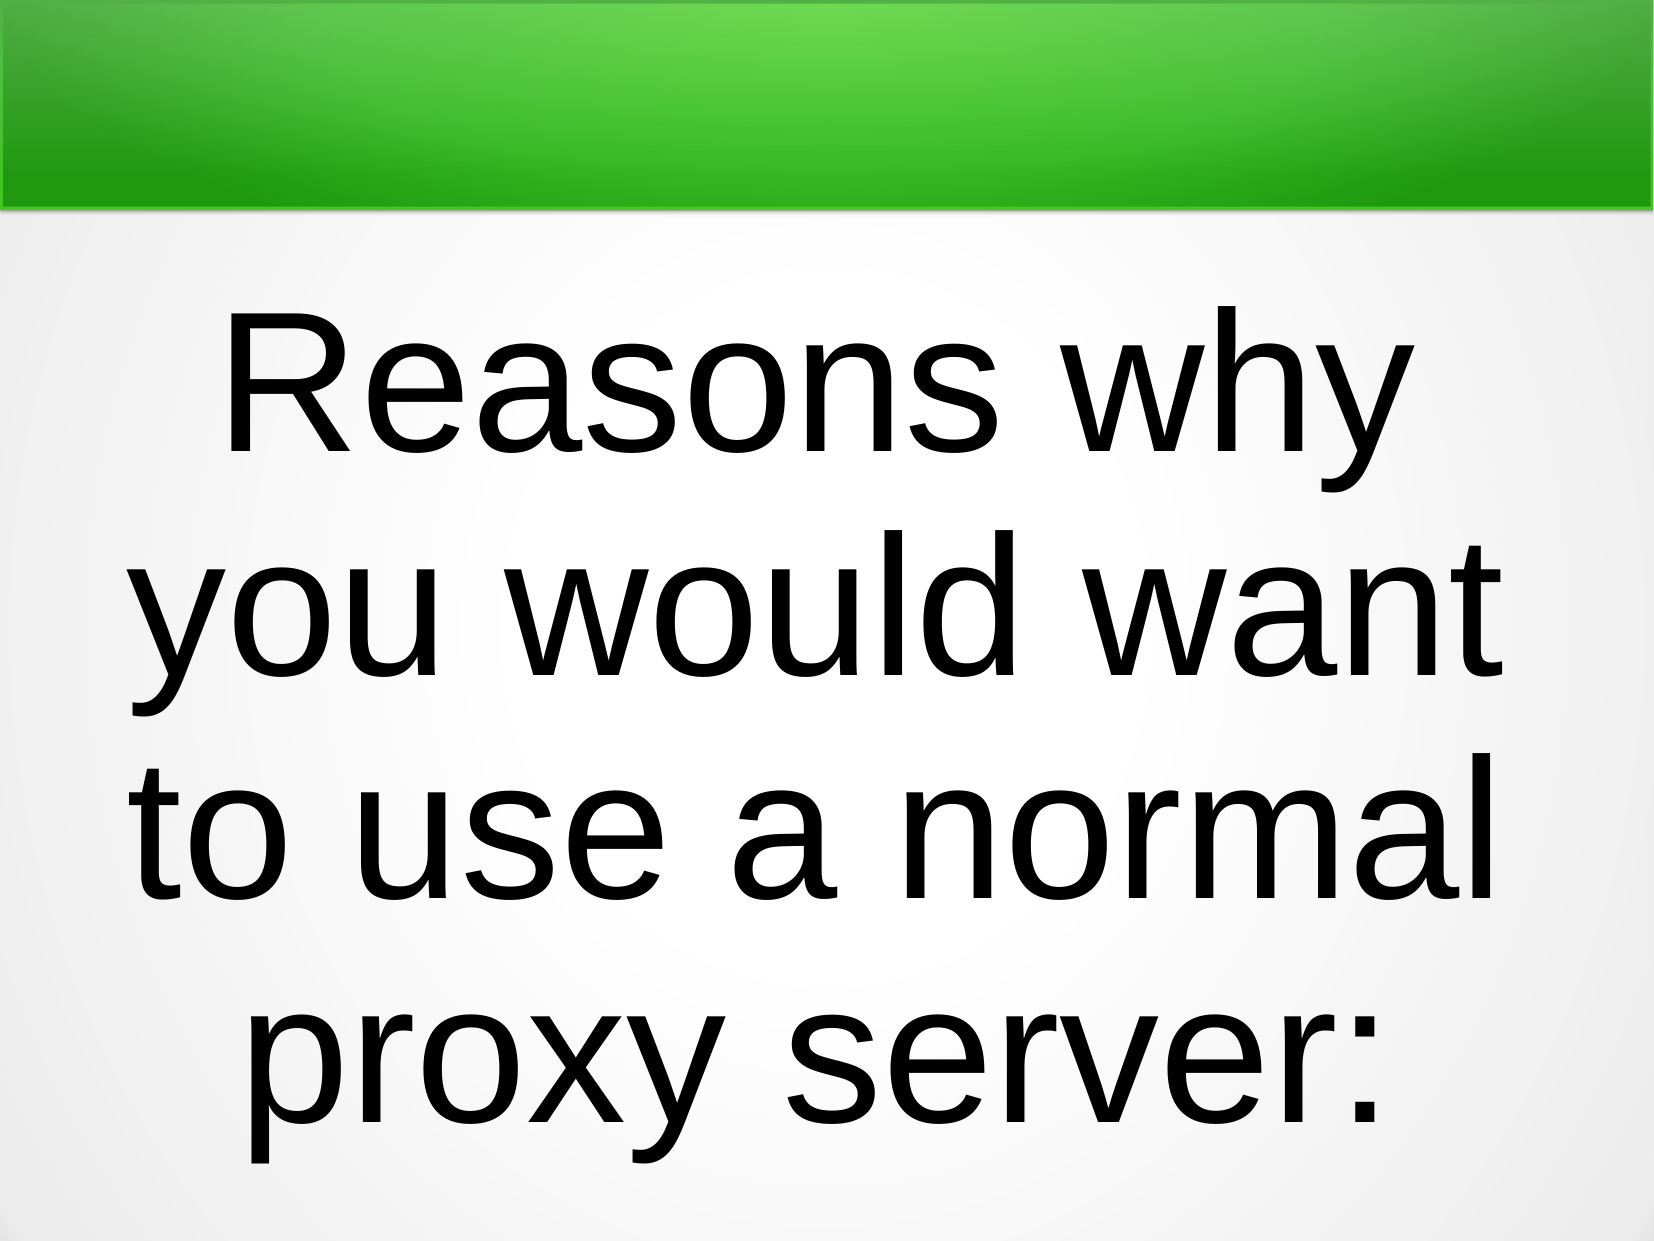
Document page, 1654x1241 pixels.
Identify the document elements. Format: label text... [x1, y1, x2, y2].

subtitle Reasons why you would want to use a normal proxy server: [71, 270, 1561, 1166]
